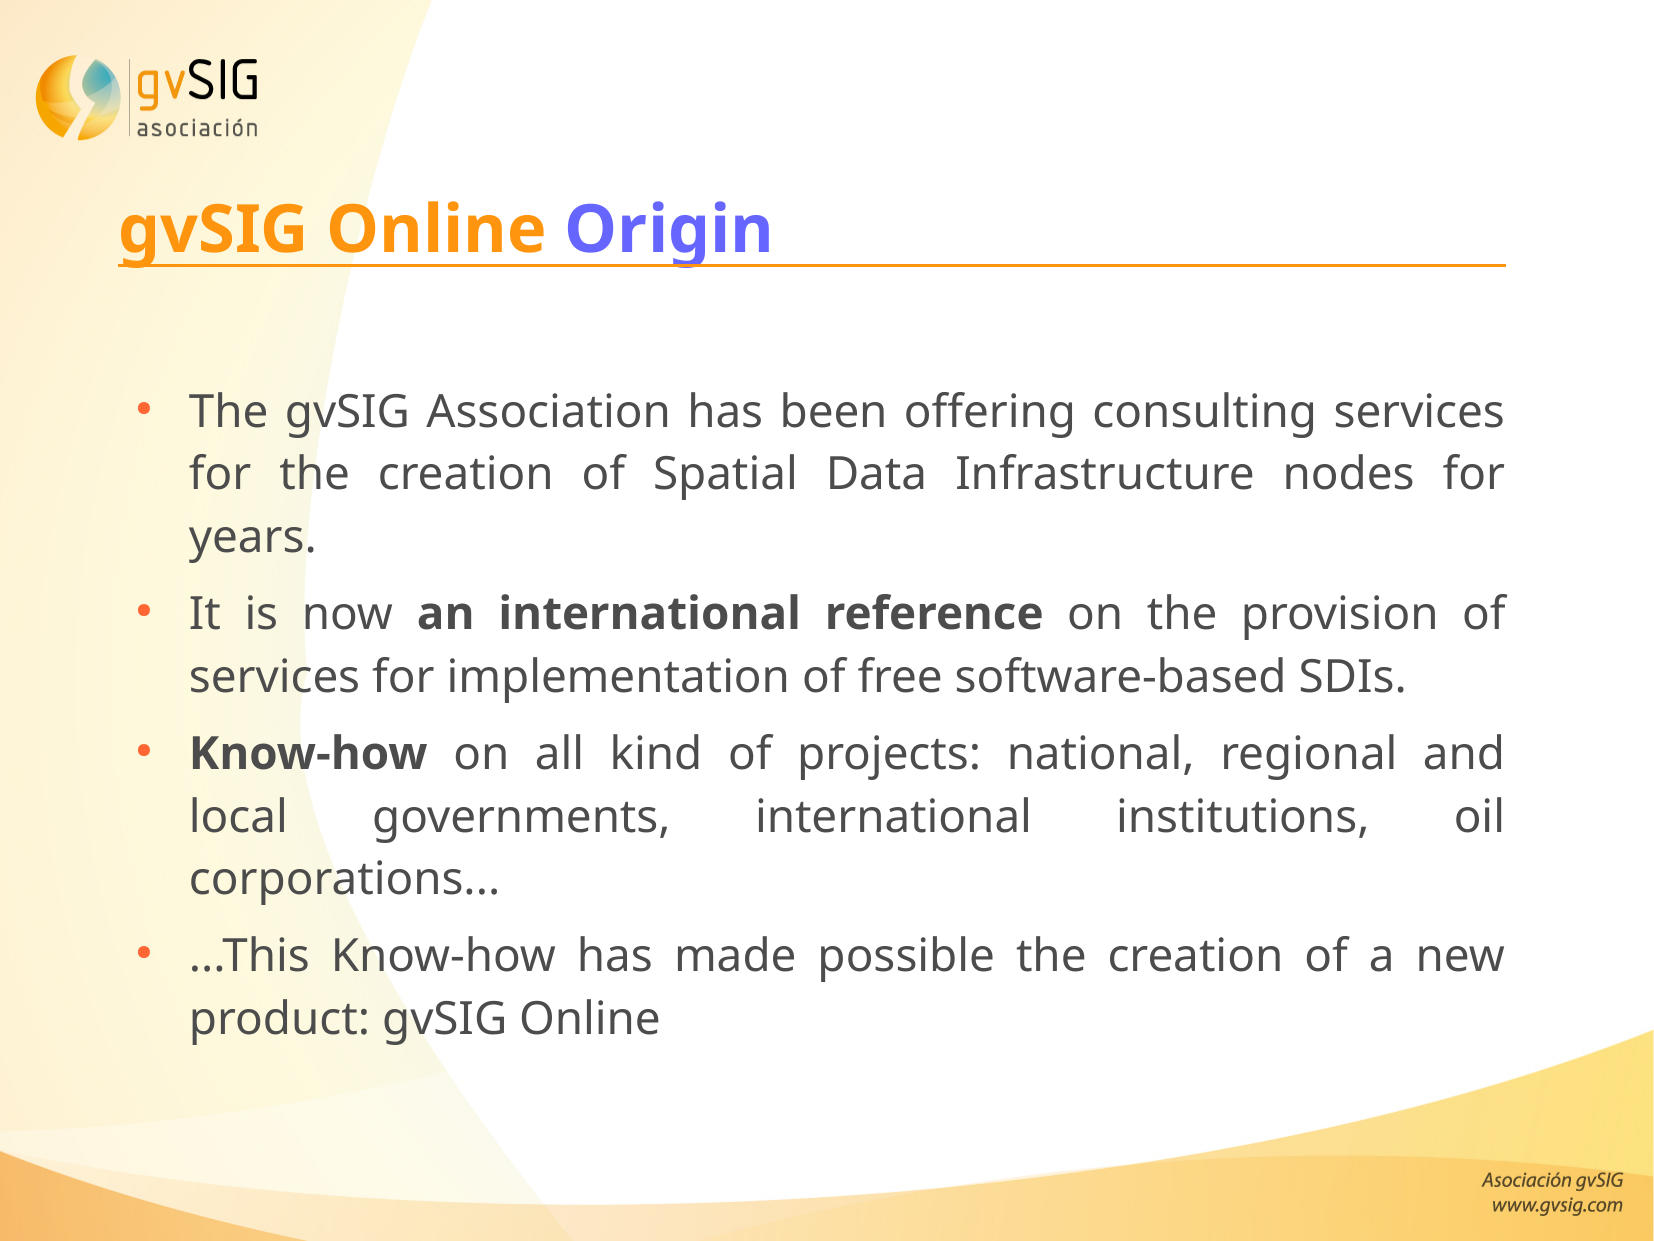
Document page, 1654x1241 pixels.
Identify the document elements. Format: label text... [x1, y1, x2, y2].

picture [0, 0, 1654, 1241]
list The gvSIG Association has been offering consulting services for the creation of Spatial Data Infrastructure nodes for years. It is now an international reference on the provision of services for implementation of free software-based SDIs. Know-how on all kind of projects: national, regional and local governments, international institutions, oil corporations... ...This Know-how has made possible the creation of a new product: gvSIG Online [118, 301, 1506, 1003]
title gvSIG Online Origin [118, 177, 1607, 276]
